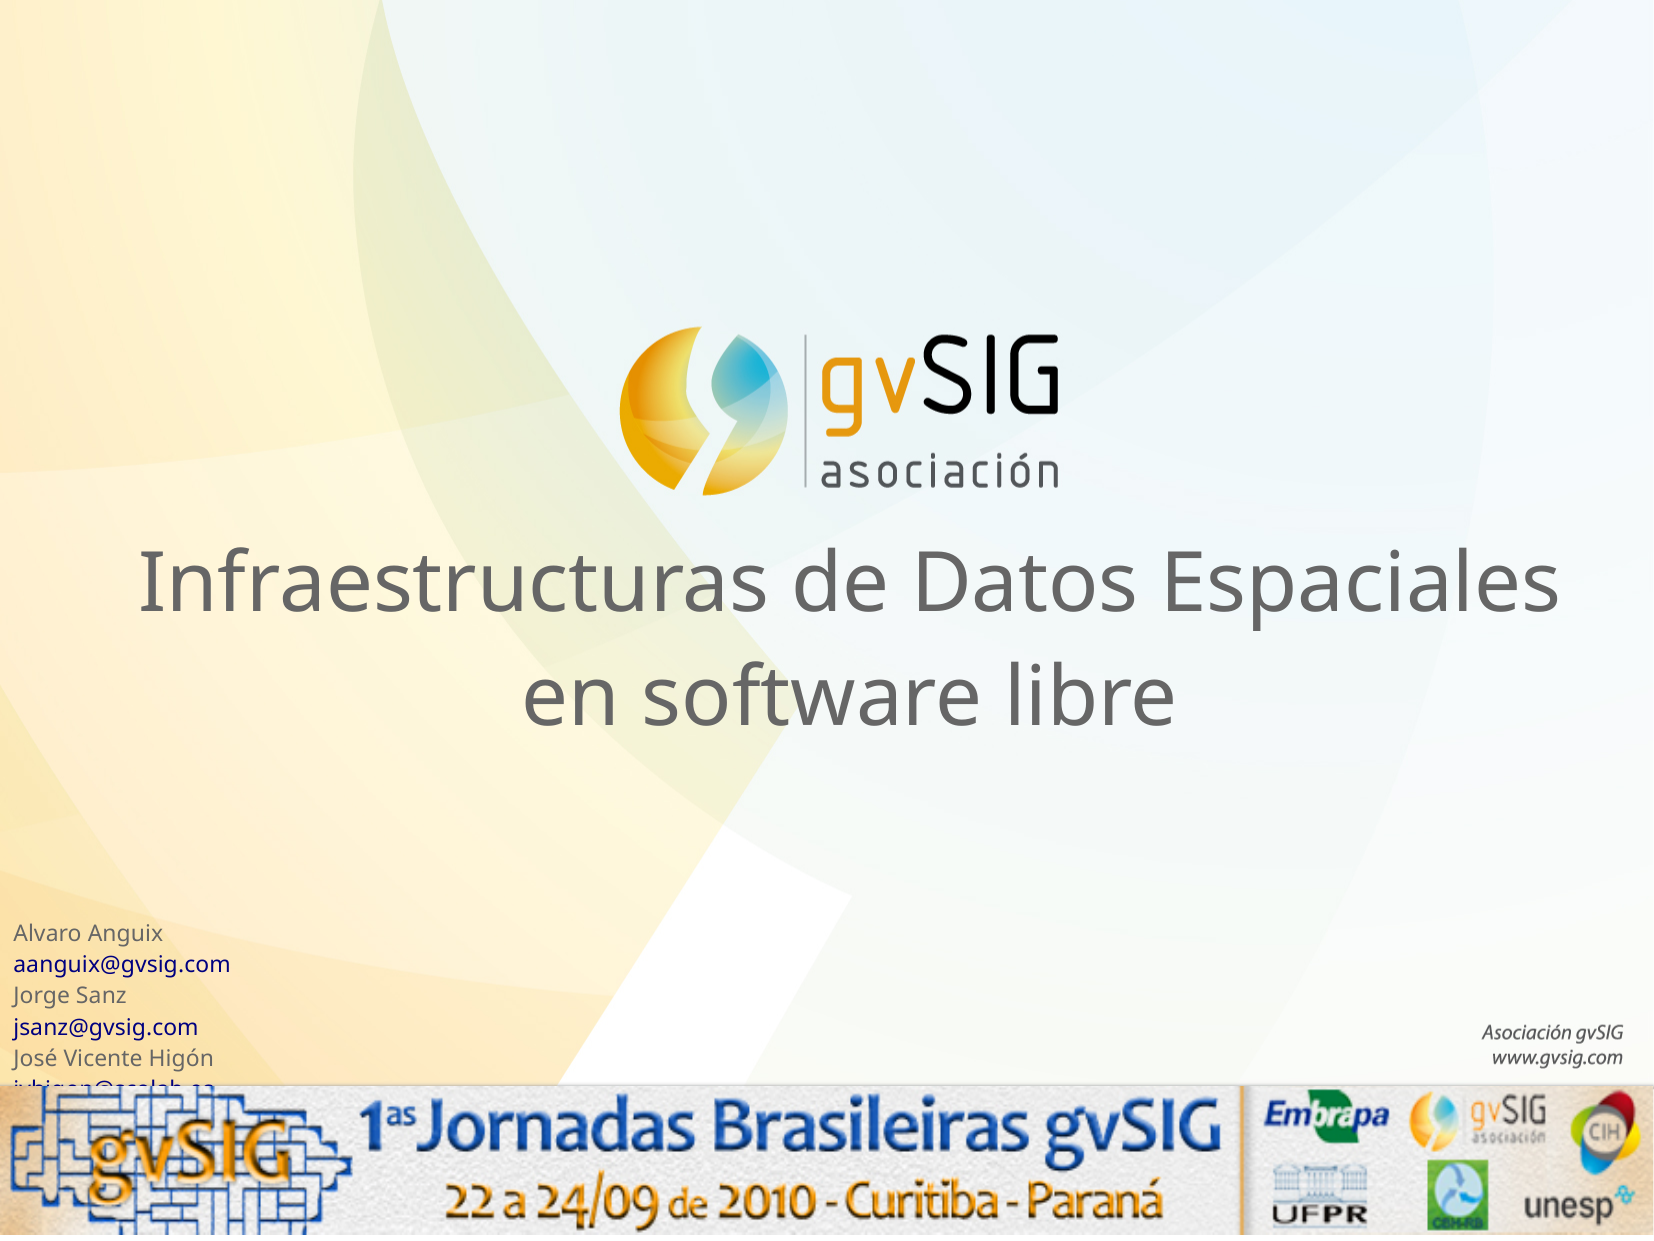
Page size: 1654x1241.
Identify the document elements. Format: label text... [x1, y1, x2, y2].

title Infraestructuras de Datos Espaciales en software libre [135, 538, 1565, 733]
text_box Alvaro Anguix aanguix@gvsig.com Jorge Sanz jsanz@gvsig.com José Vicente Higón jvhigon@scolab.es [0, 909, 313, 1086]
picture [0, 0, 1654, 1241]
